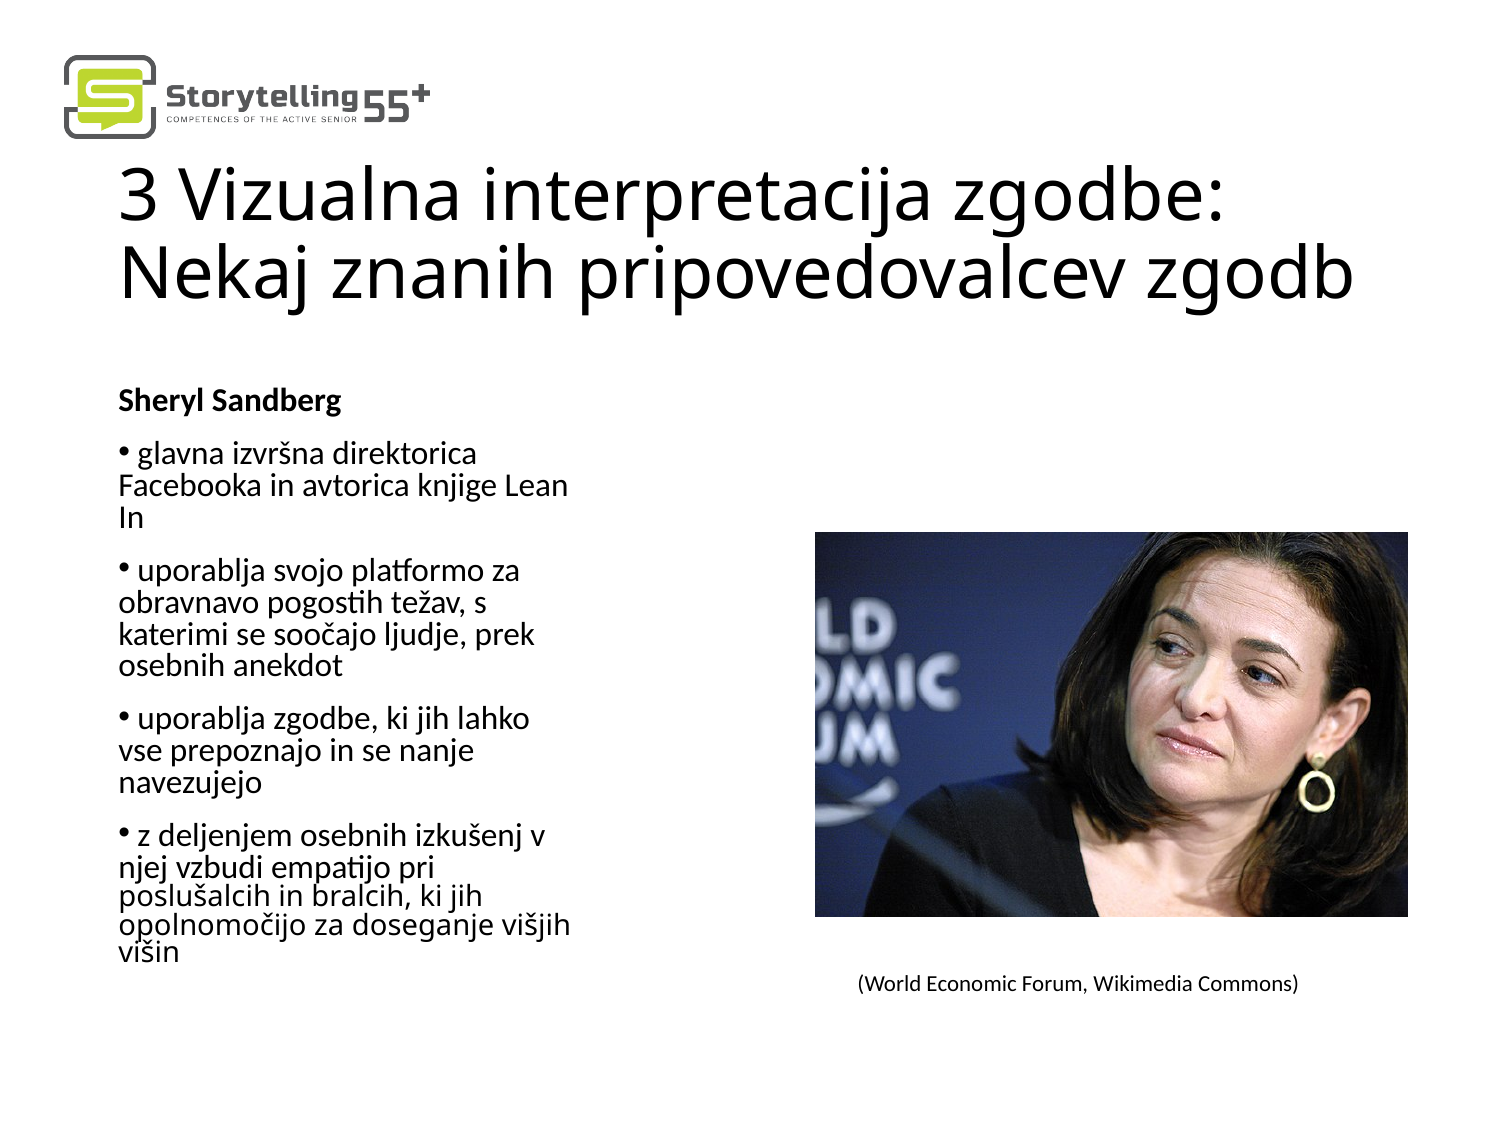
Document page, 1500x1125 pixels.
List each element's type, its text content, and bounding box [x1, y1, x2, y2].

picture [64, 55, 430, 139]
list Sheryl Sandberg glavna izvršna direktorica Facebooka in avtorica knjige Lean In uporablja svojo platformo za obravnavo pogostih težav, s katerimi se soočajo ljudje, prek osebnih anekdot uporablja zgodbe, ki jih lahko vse prepoznajo in se nanje navezujejo z deljenjem osebnih izkušenj v njej vzbudi empatijo pri poslušalcih in bralcih, ki jih opolnomočijo za doseganje višjih višin [103, 378, 588, 1091]
picture [815, 532, 1408, 917]
title 3 Vizualna interpretacija zgodbe: Nekaj znanih pripovedovalcev zgodb [103, 75, 1381, 400]
text_box (World Economic Forum, Wikimedia Commons) [842, 961, 1380, 1004]
